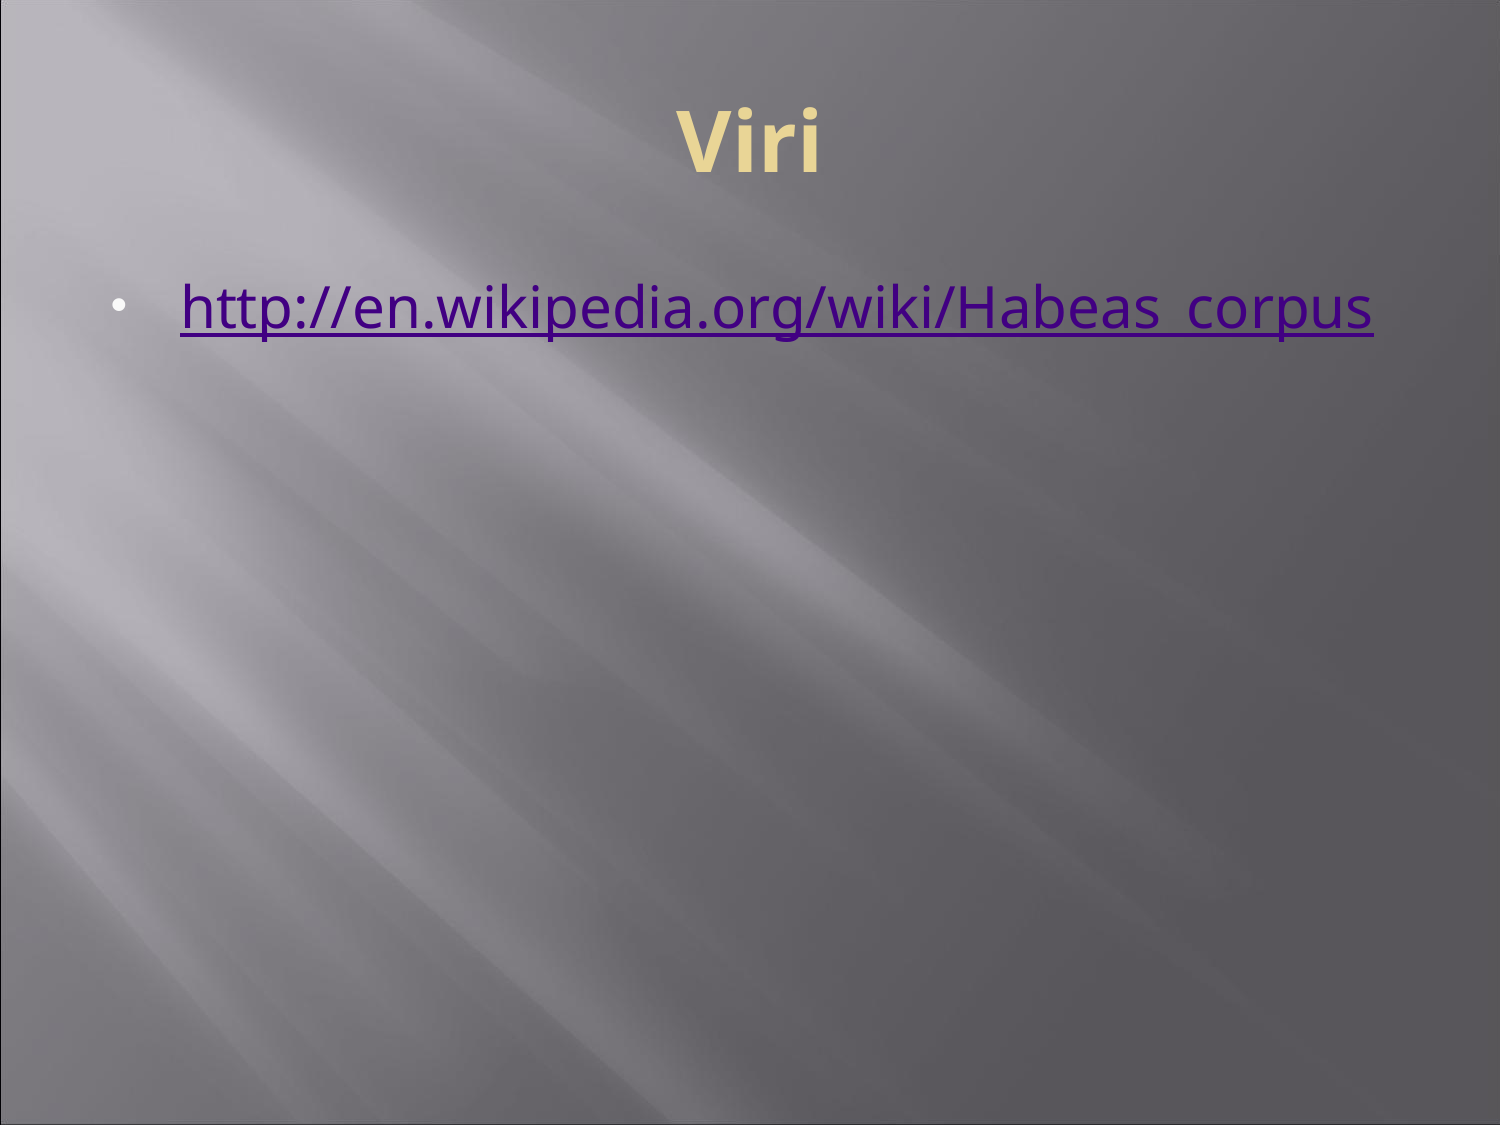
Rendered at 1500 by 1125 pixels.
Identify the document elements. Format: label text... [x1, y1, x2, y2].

picture [0, 0, 1500, 1125]
title Viri [75, 45, 1425, 233]
list http://en.wikipedia.org/wiki/Habeas_corpus [75, 262, 1425, 1035]
